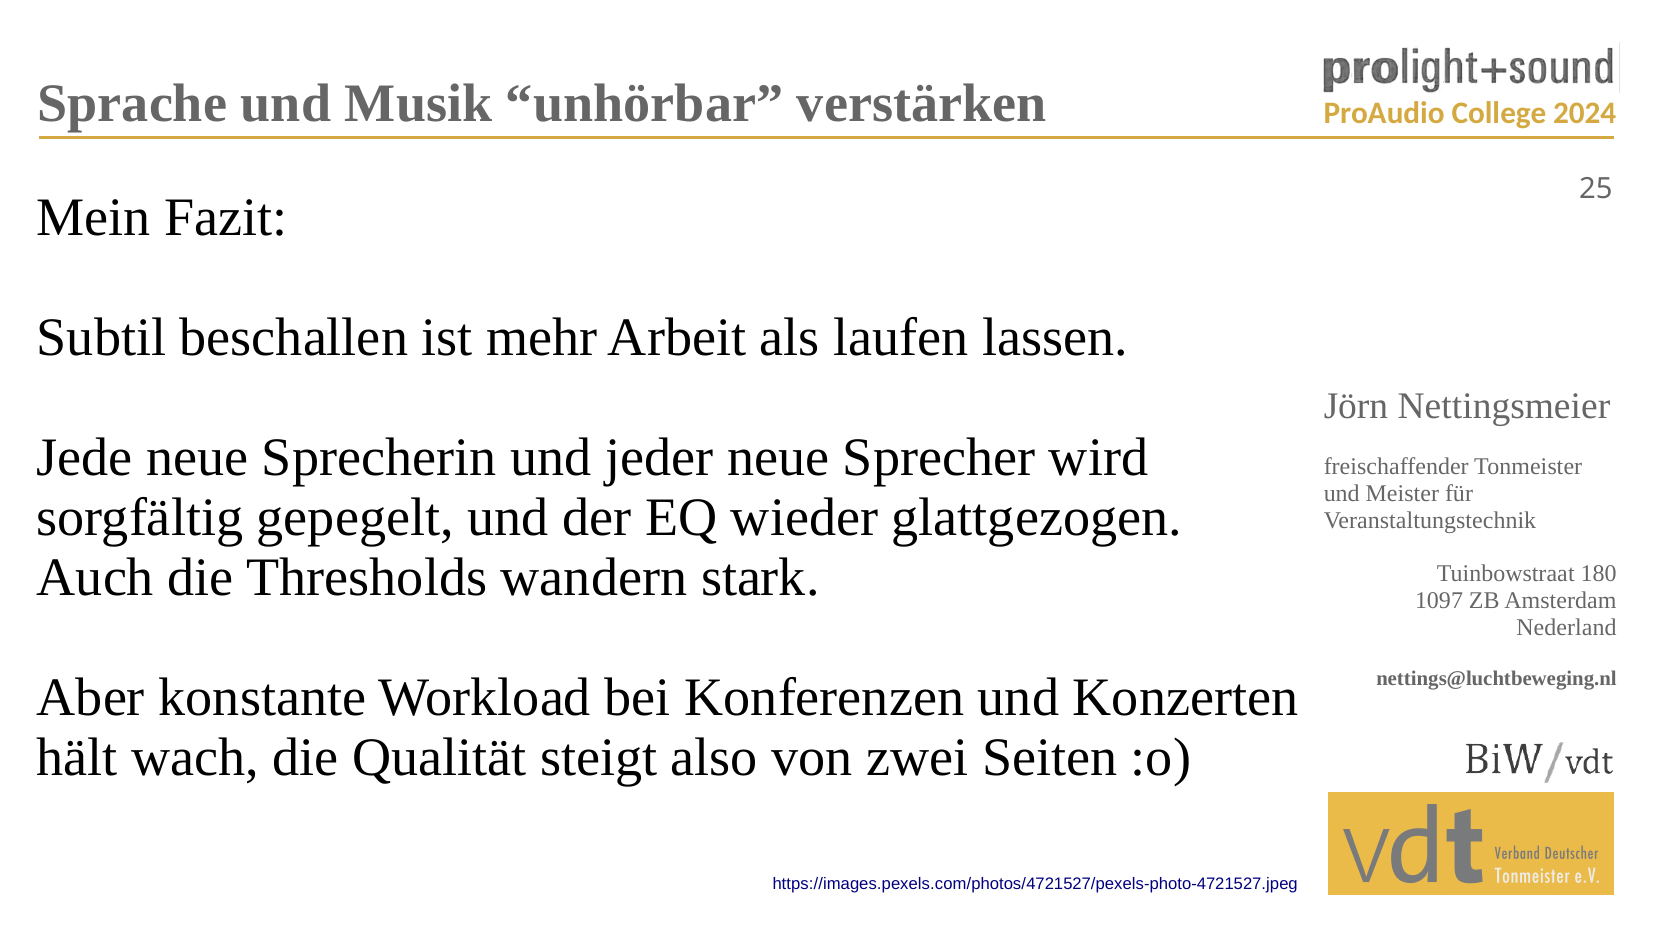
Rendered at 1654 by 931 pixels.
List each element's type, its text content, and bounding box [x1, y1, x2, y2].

text_box https://images.pexels.com/photos/4721527/pexels-photo-4721527.jpeg [495, 866, 1314, 908]
title Sprache und Musik “unhörbar” verstärken [37, 43, 1275, 164]
picture [1318, 42, 1620, 93]
list Mein Fazit: Subtil beschallen ist mehr Arbeit als laufen lassen. Jede neue Sprecherin und jeder neue Sprecher wird sorgfältig gepegelt, und der EQ wieder glattgezogen. Auch die Thresholds wandern stark. Aber konstante Workload bei Konferenzen und Konzerten hält wach, die Qualität steigt also von zwei Seiten :o) [36, 187, 1312, 913]
